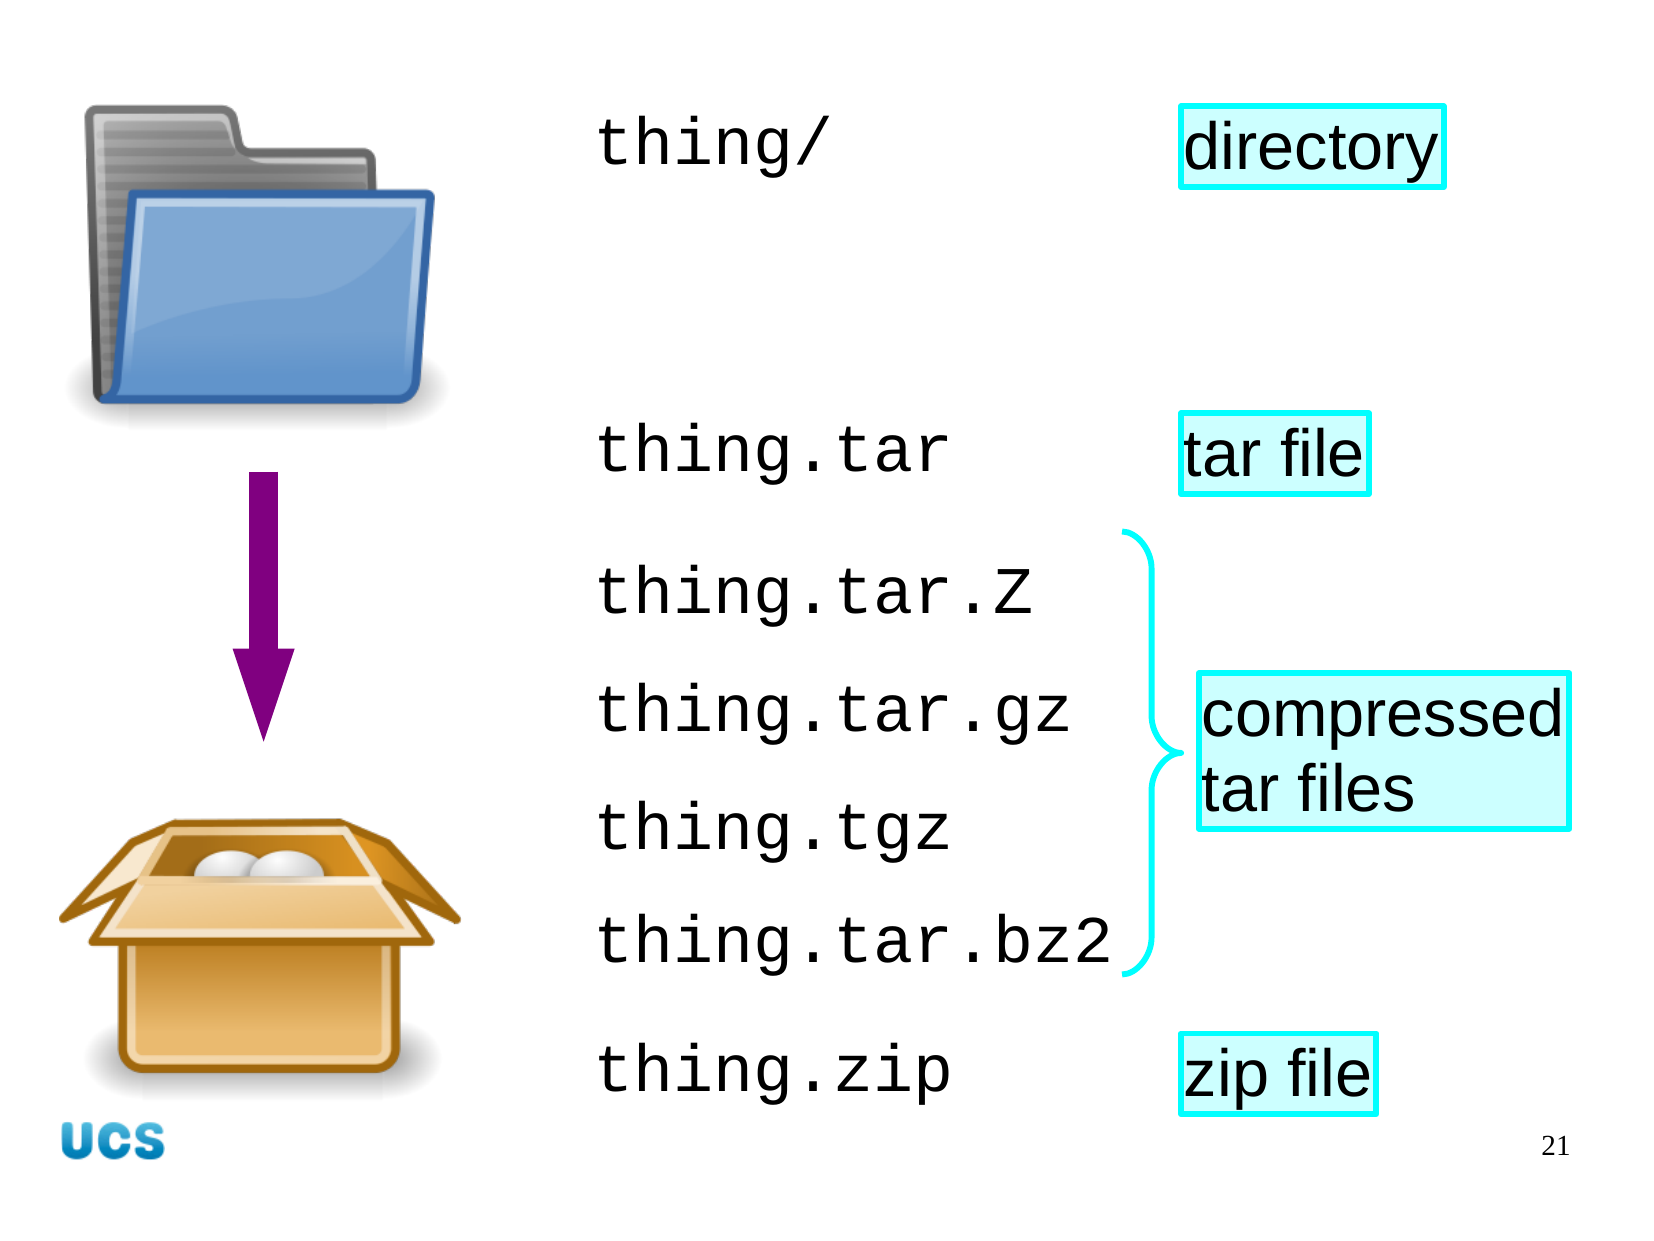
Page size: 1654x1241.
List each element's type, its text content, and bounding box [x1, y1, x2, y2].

text_box thing.tar.Z [590, 555, 1037, 637]
text_box zip file [1181, 1033, 1377, 1115]
text_box tar file [1181, 413, 1369, 495]
text_box thing.tar.gz [590, 673, 1077, 755]
text_box thing.tar.bz2 [590, 903, 1117, 986]
text_box thing.tar [590, 413, 957, 495]
picture [59, 62, 469, 472]
text_box thing.zip [590, 1033, 957, 1115]
text_box thing.tgz [590, 791, 957, 873]
text_box directory [1181, 106, 1444, 188]
picture [59, 741, 469, 1161]
text_box thing/ [590, 106, 837, 188]
text_box compressed tar files [1198, 673, 1570, 829]
